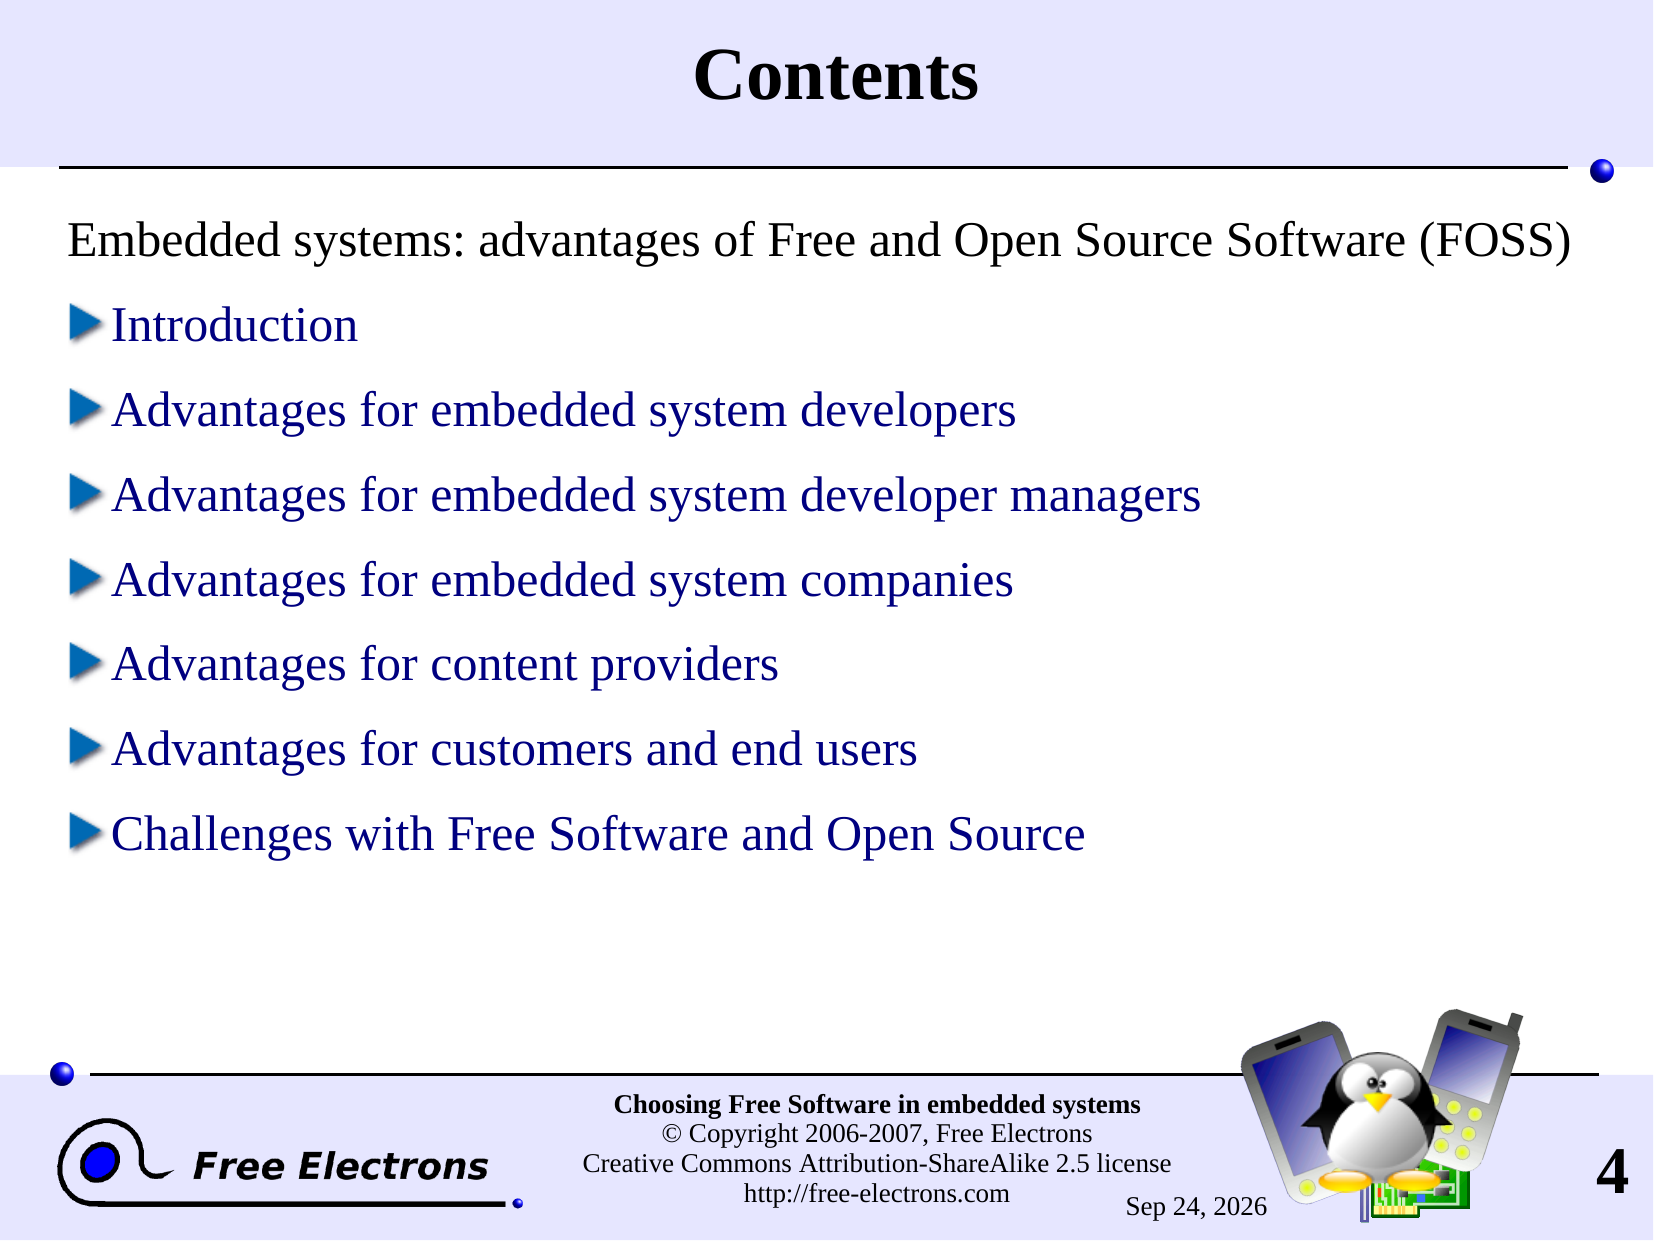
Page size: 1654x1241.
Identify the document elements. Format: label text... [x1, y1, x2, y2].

picture [1229, 1062, 1522, 1240]
title Contents [33, 25, 1604, 124]
picture [50, 1107, 527, 1216]
list Embedded systems: advantages of Free and Open Source Software (FOSS) Introduction Advantages for embedded system developers Advantages for embedded system developer managers Advantages for embedded system companies Advantages for content providers Advantages for customers and end users Challenges with Free Software and Open Source [49, 212, 1581, 1062]
